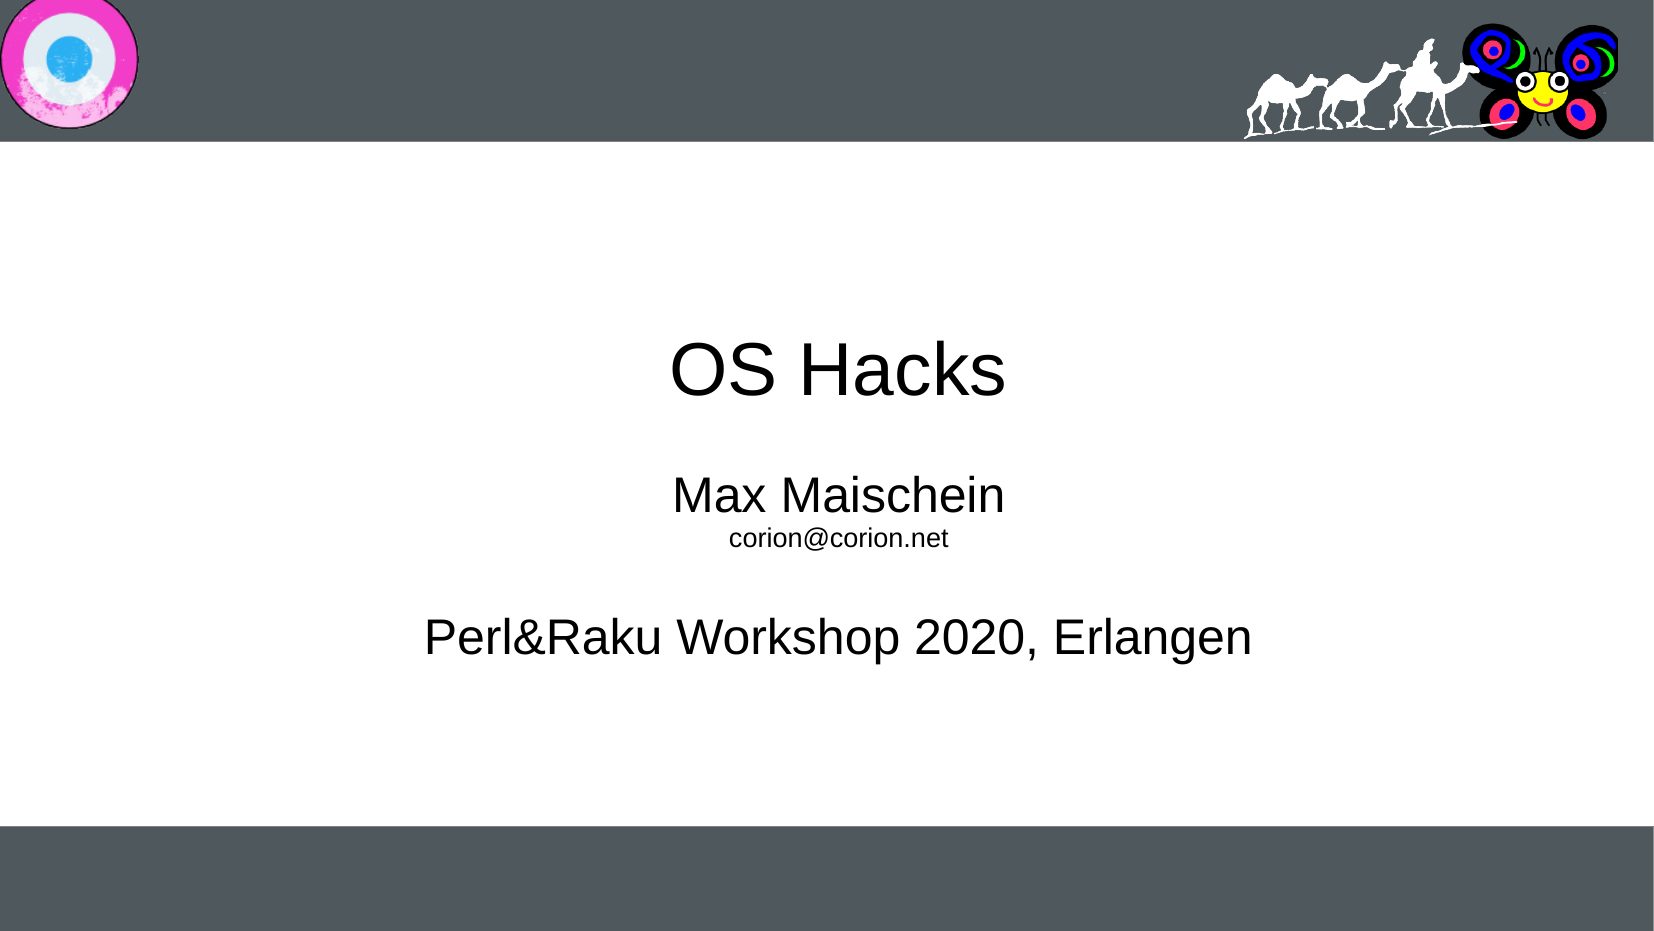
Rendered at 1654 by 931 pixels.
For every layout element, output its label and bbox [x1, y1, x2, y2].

picture [0, 0, 228, 148]
picture [1240, 0, 1618, 146]
